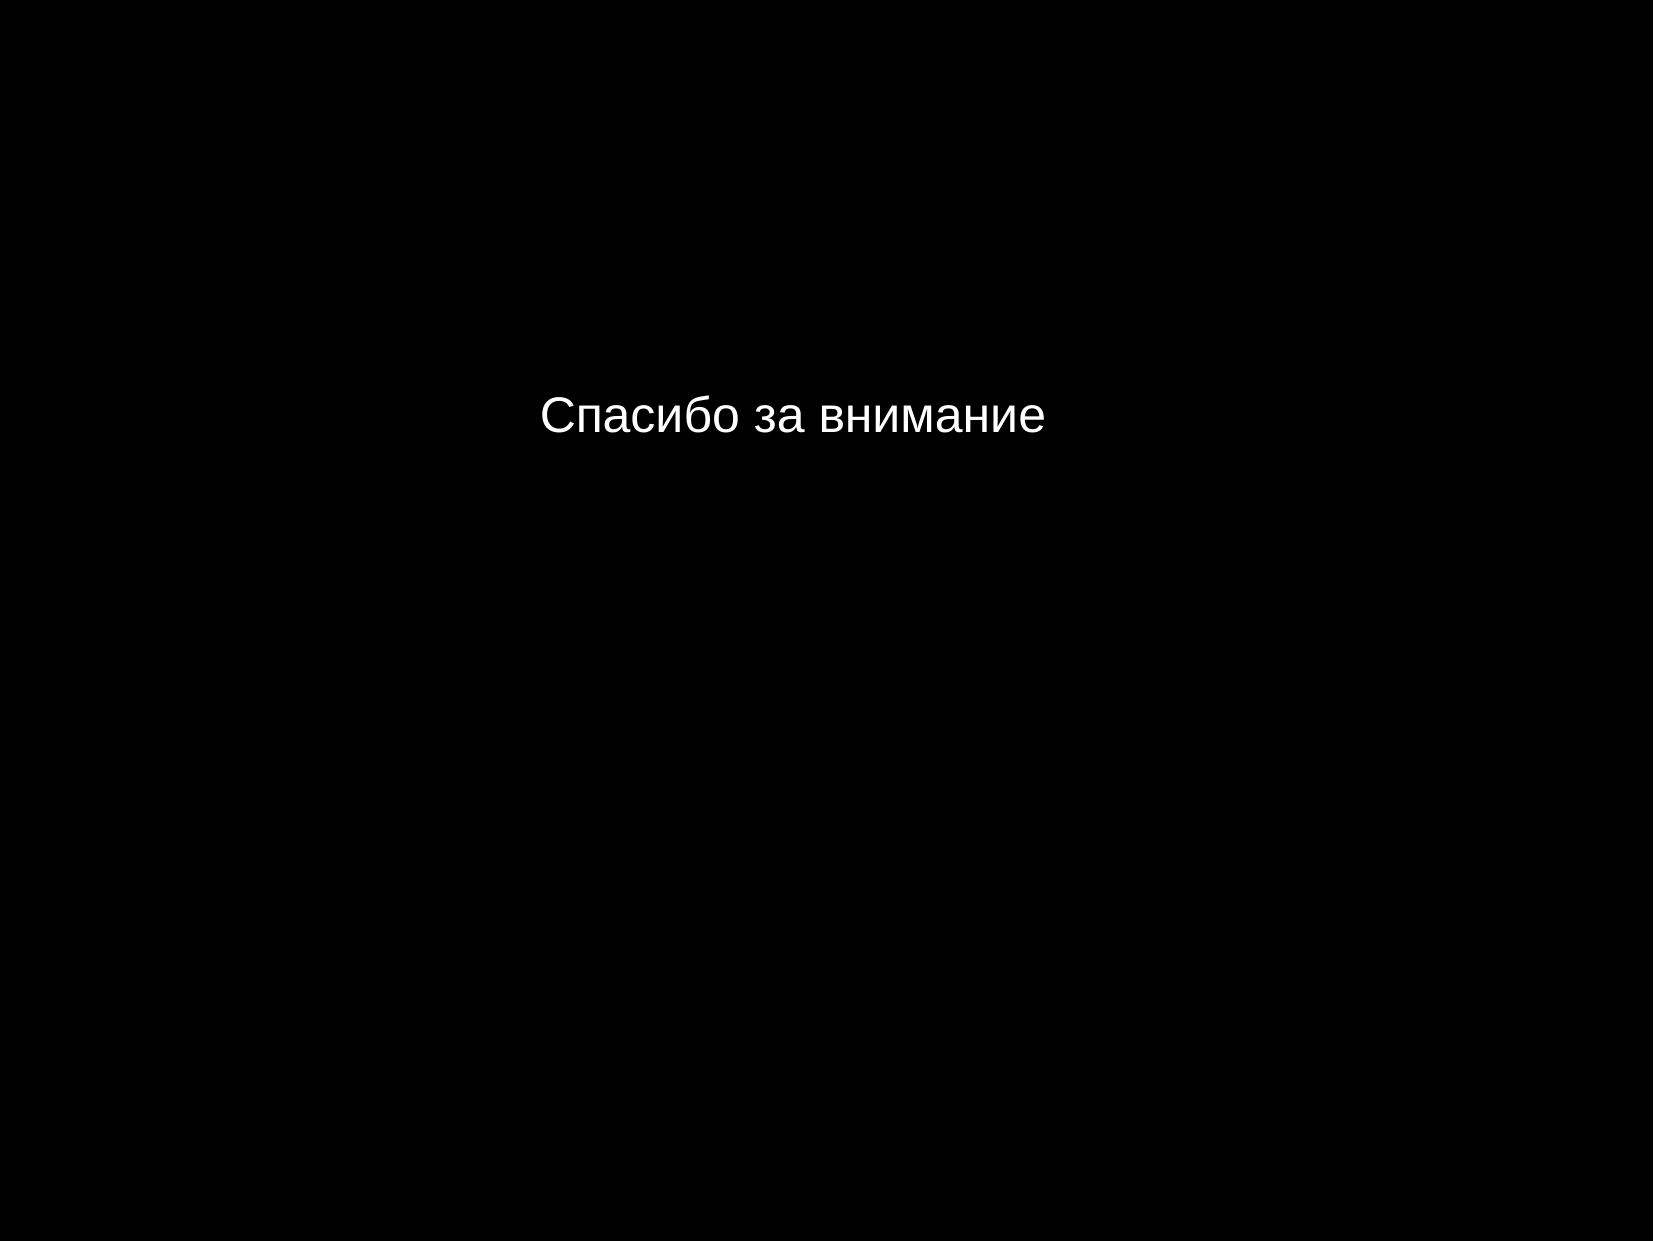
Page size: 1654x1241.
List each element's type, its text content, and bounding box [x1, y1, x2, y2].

text_box Спасибо за внимание [525, 379, 1351, 451]
